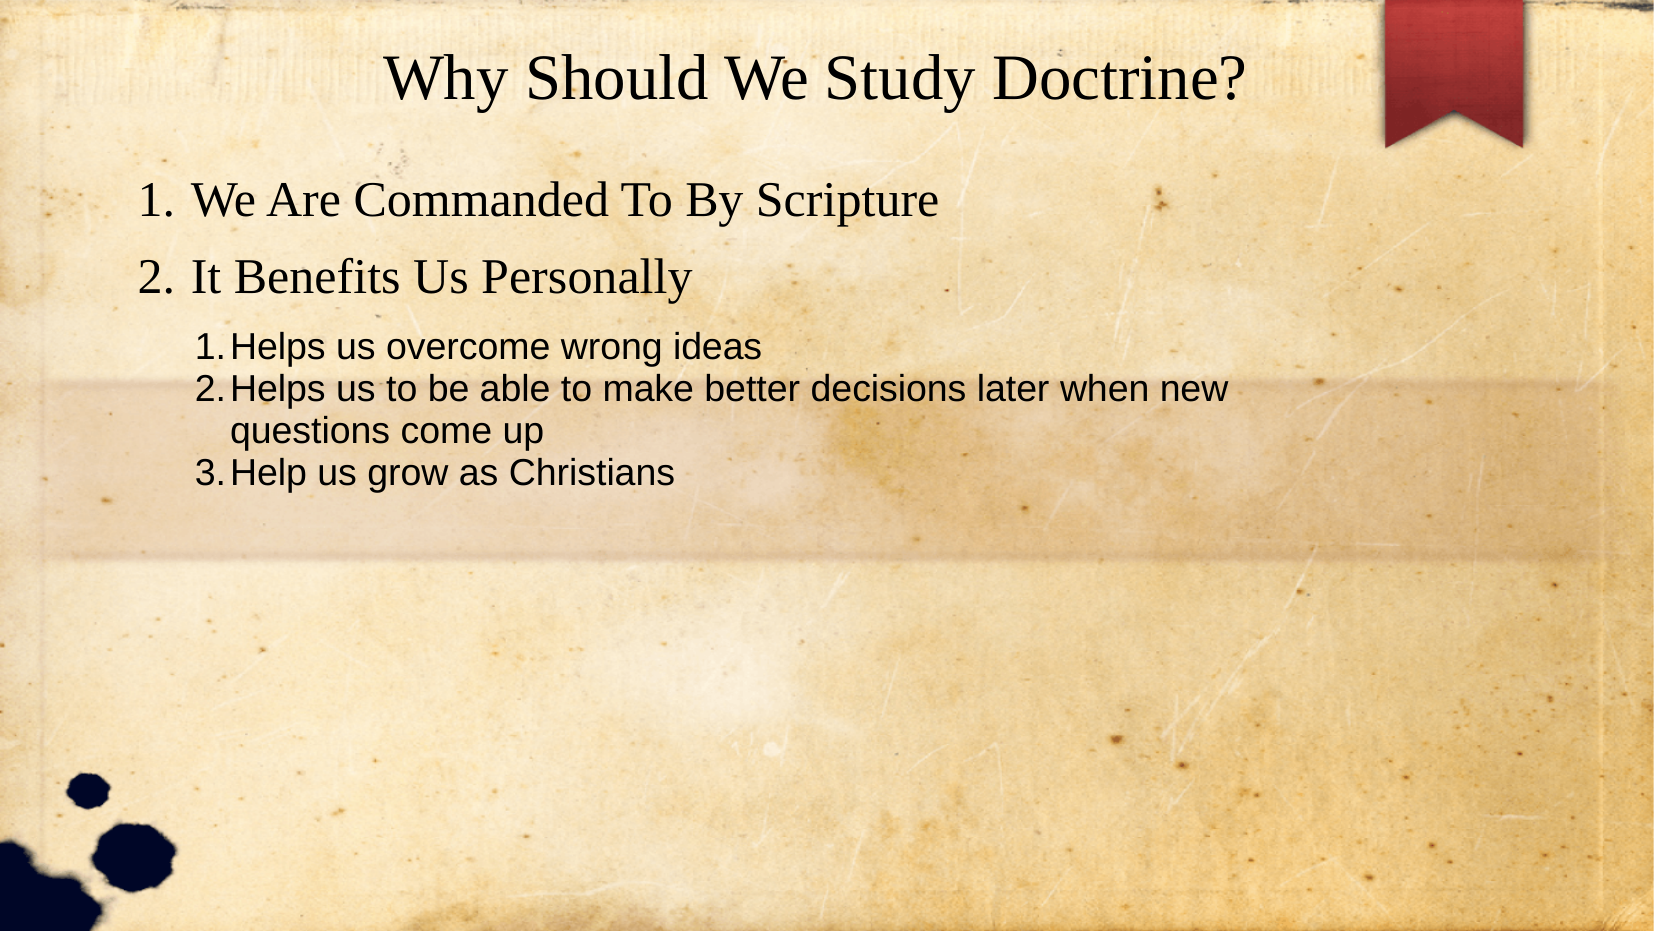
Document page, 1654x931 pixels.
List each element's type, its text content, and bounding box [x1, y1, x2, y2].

list We Are Commanded To By Scripture It Benefits Us Personally [120, 172, 1336, 331]
picture [0, 0, 1654, 931]
title Why Should We Study Doctrine? [71, 0, 1561, 156]
text_box Helps us overcome wrong ideas Helps us to be able to make better decisions later when new questions come up Help us grow as Christians [180, 318, 1396, 501]
